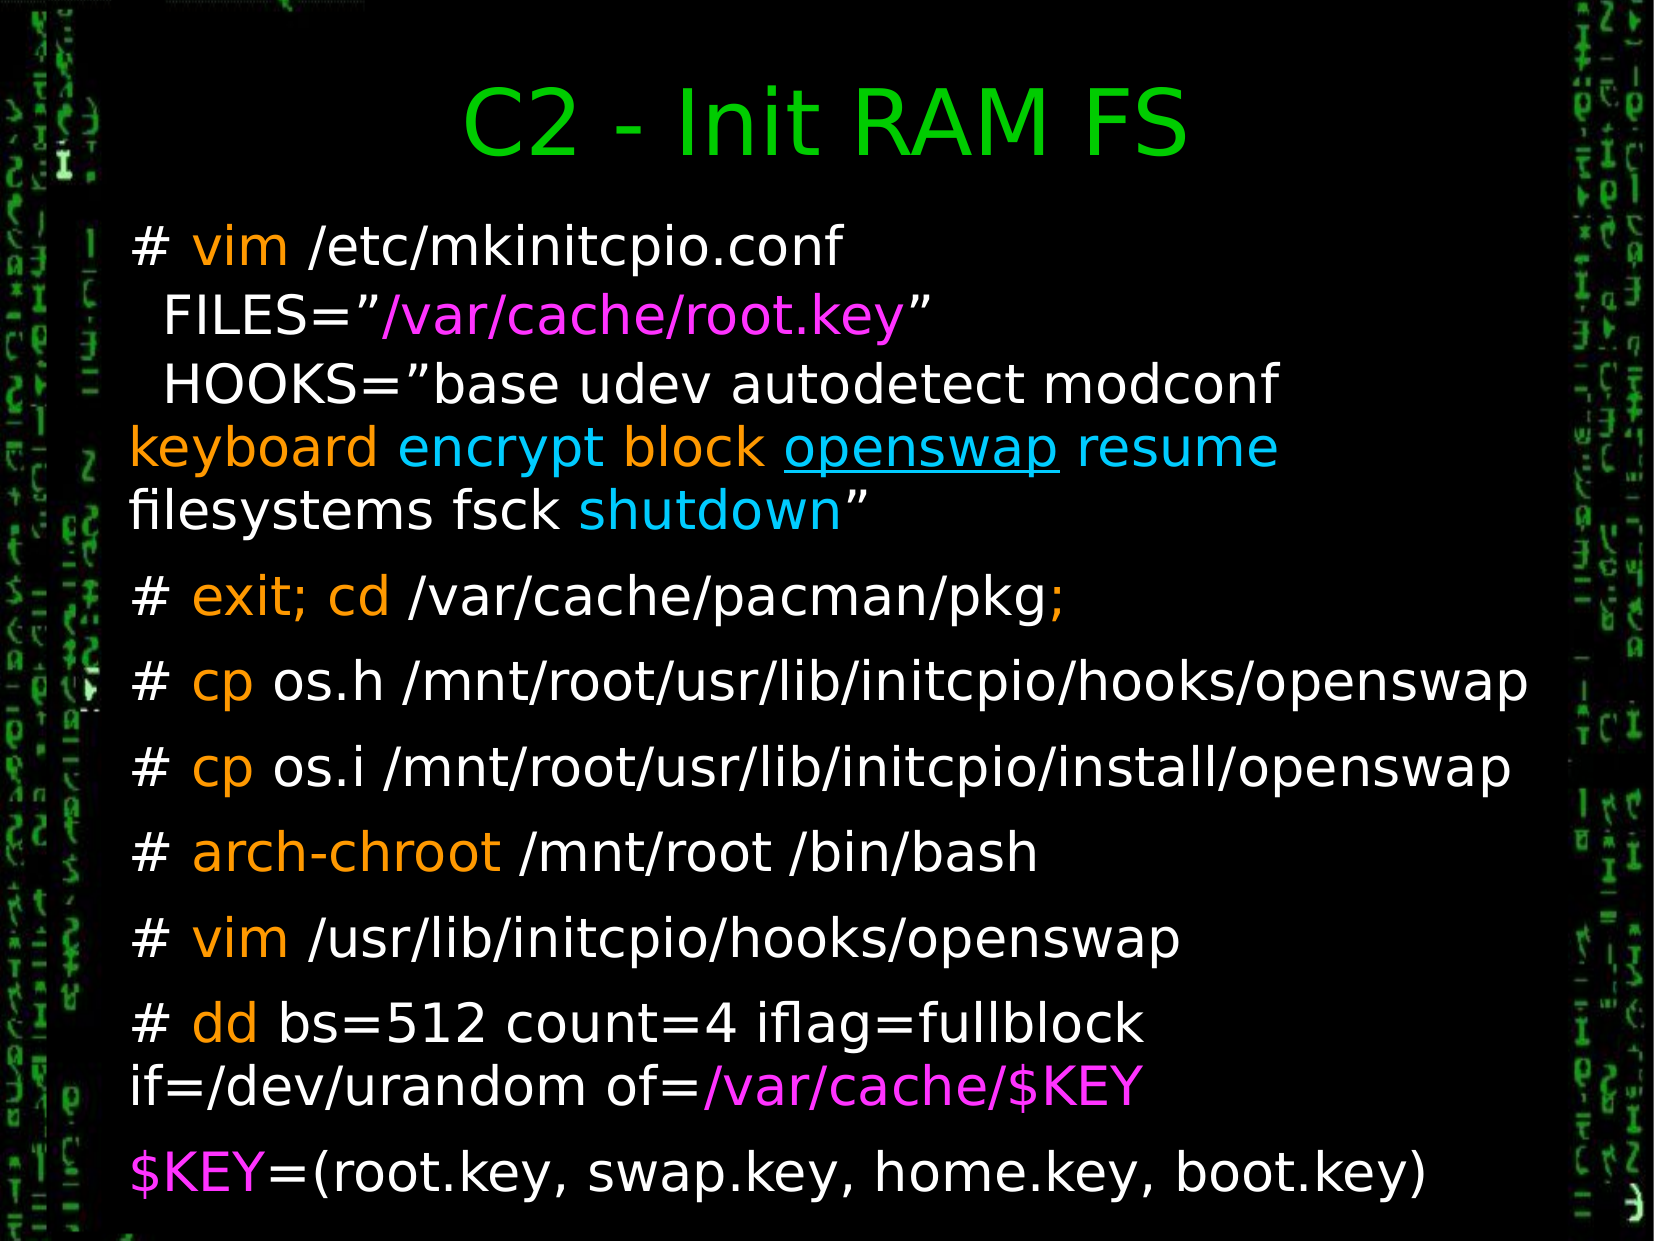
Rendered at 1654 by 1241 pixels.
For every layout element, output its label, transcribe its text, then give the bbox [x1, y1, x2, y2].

title C2 - Init RAM FS [82, 19, 1571, 227]
list # vim /etc/mkinitcpio.conf FILES=”/var/cache/root.key” HOOKS=”base udev autodetect modconf keyboard encrypt block openswap resume filesystems fsck shutdown” # exit; cd /var/cache/pacman/pkg; # cp os.h /mnt/root/usr/lib/initcpio/hooks/openswap # cp os.i /mnt/root/usr/lib/initcpio/install/openswap # arch-chroot /mnt/root /bin/bash # vim /usr/lib/initcpio/hooks/openswap # dd bs=512 count=4 iflag=fullblock if=/dev/urandom of=/var/cache/$KEY $KEY=(root.key, swap.key, home.key, boot.key) [128, 215, 1617, 1210]
picture [0, 0, 1654, 1241]
